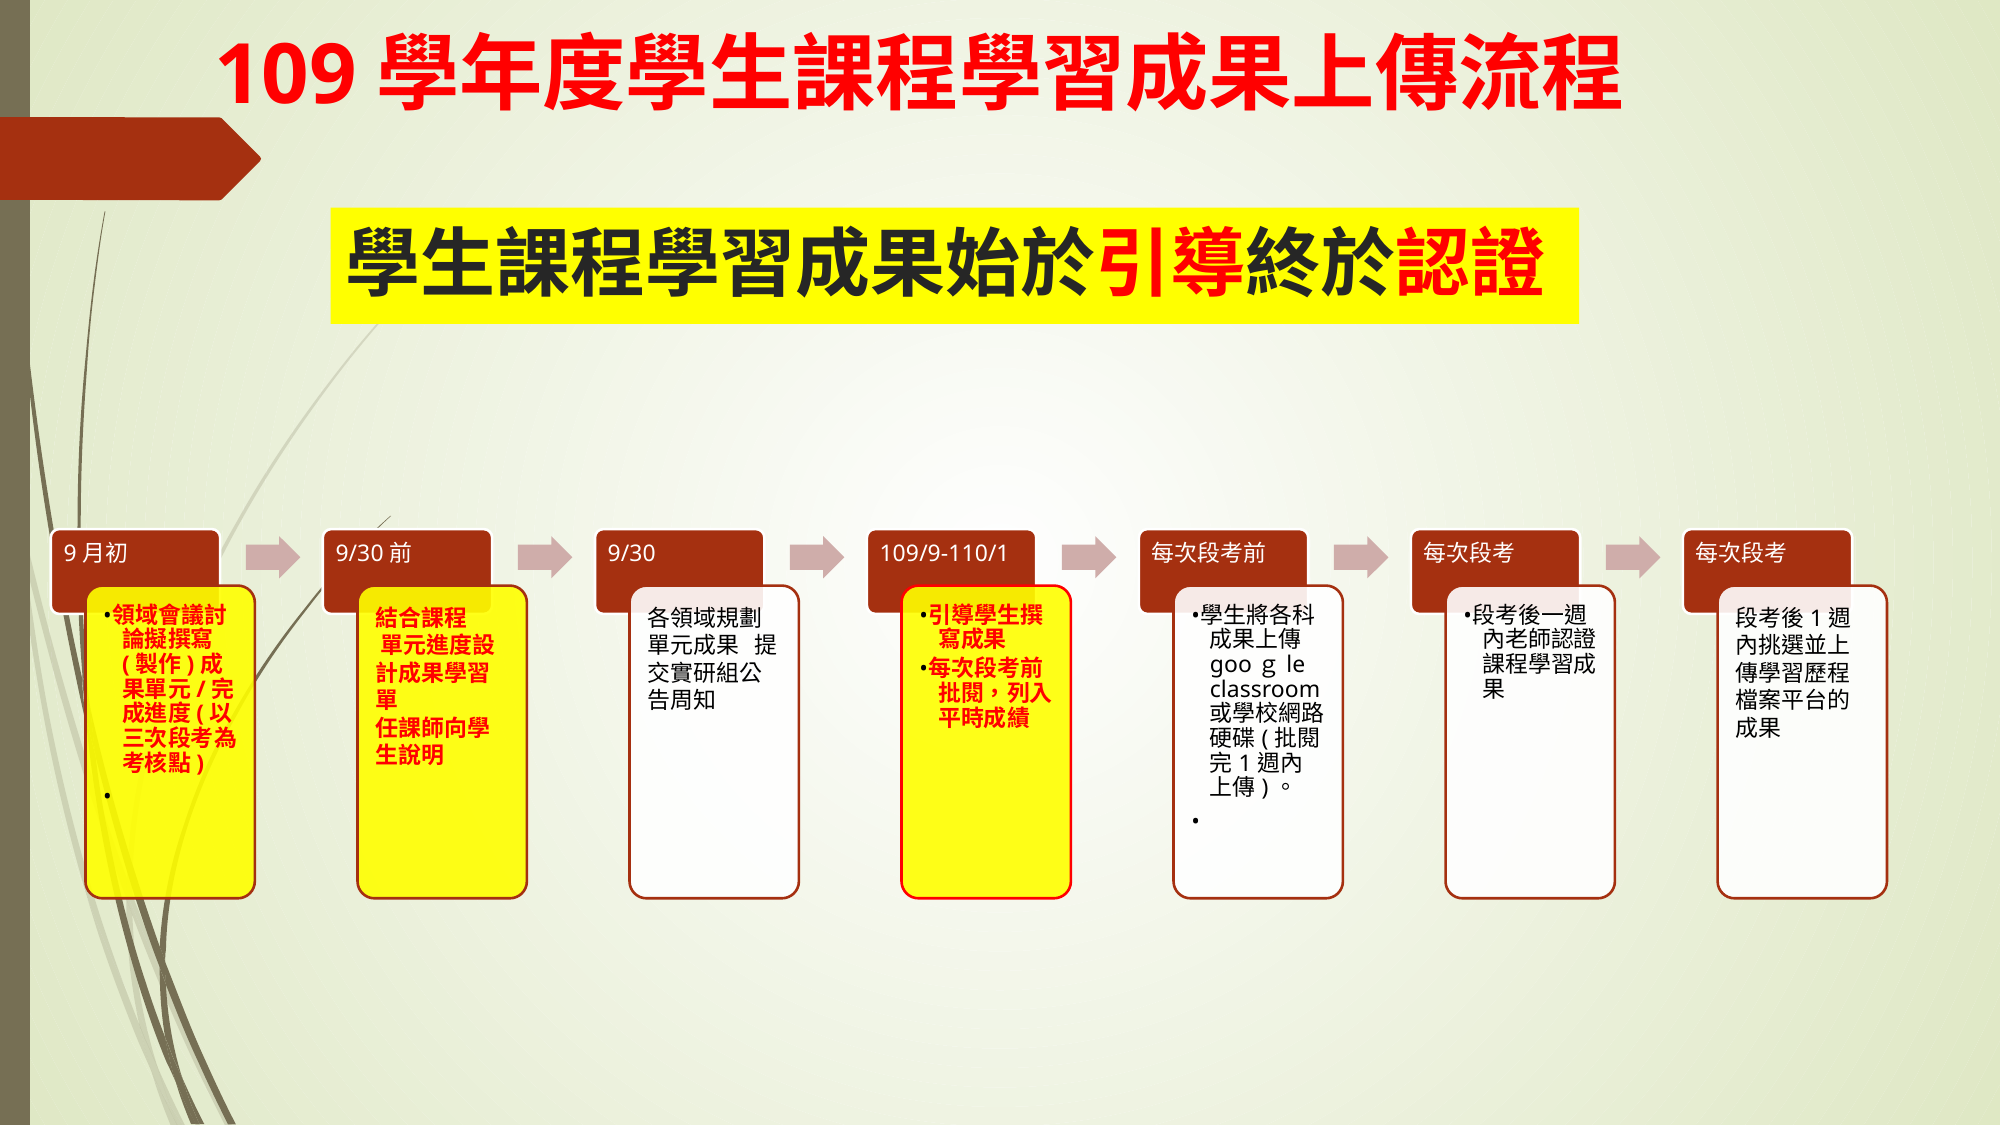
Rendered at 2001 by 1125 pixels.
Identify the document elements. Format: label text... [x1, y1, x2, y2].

text_box 學生將各科成果上傳gooｇle classroom或學校網路硬碟(批閱完1週內上傳)。 [1173, 585, 1343, 899]
text_box [245, 536, 301, 579]
text_box [789, 536, 845, 579]
text_box 段考後1週內挑選並上傳學習歷程檔案平台的成果 [1717, 585, 1887, 899]
text_box 每次段考 [1682, 529, 1853, 614]
text_box 每次段考前 [1138, 529, 1309, 614]
text_box 9/30 [594, 529, 765, 614]
text_box [1061, 536, 1117, 579]
text_box [1333, 536, 1389, 579]
text_box 每次段考 [1410, 529, 1581, 614]
text_box 9/30前 [322, 529, 493, 614]
text_box 109/9-110/1 [866, 529, 1037, 614]
text_box [517, 536, 573, 579]
text_box 9月初 [50, 529, 221, 614]
title 學生課程學習成果始於引導終於認證 [330, 207, 1580, 324]
text_box [1605, 536, 1661, 579]
text_box 引導學生撰寫成果 每次段考前批閱，列入平時成績 [901, 585, 1071, 899]
text_box 各領域規劃單元成果 提交實研組公告周知 [629, 585, 799, 899]
text_box 109學年度學生課程學習成果上傳流程 [199, 12, 1731, 129]
text_box 結合課程 單元進度設計成果學習單 任課師向學生說明 [357, 585, 527, 899]
text_box 領域會議討論擬撰寫(製作)成果單元/完成進度(以三次段考為考核點) [85, 585, 255, 899]
text_box 段考後一週內老師認證課程學習成果 [1445, 585, 1615, 899]
